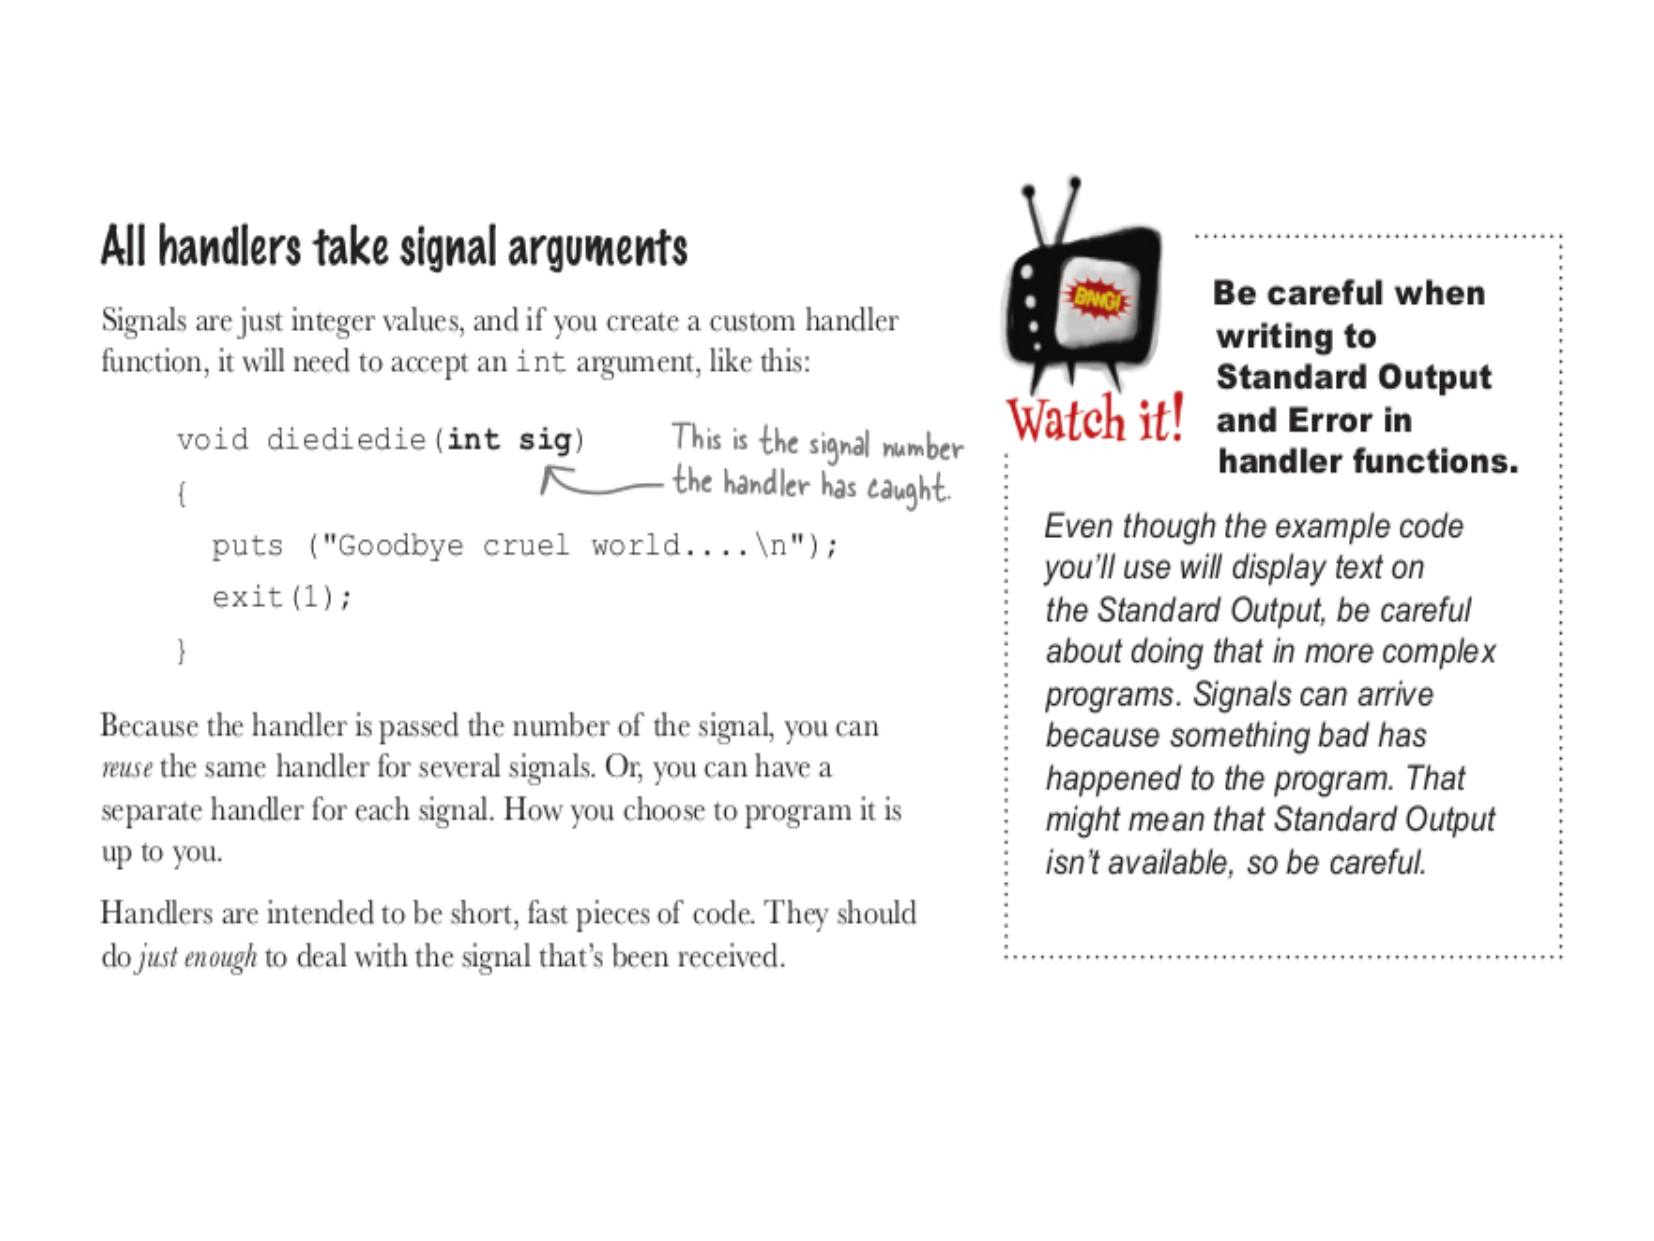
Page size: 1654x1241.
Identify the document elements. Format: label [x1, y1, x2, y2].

picture [70, 165, 1607, 993]
